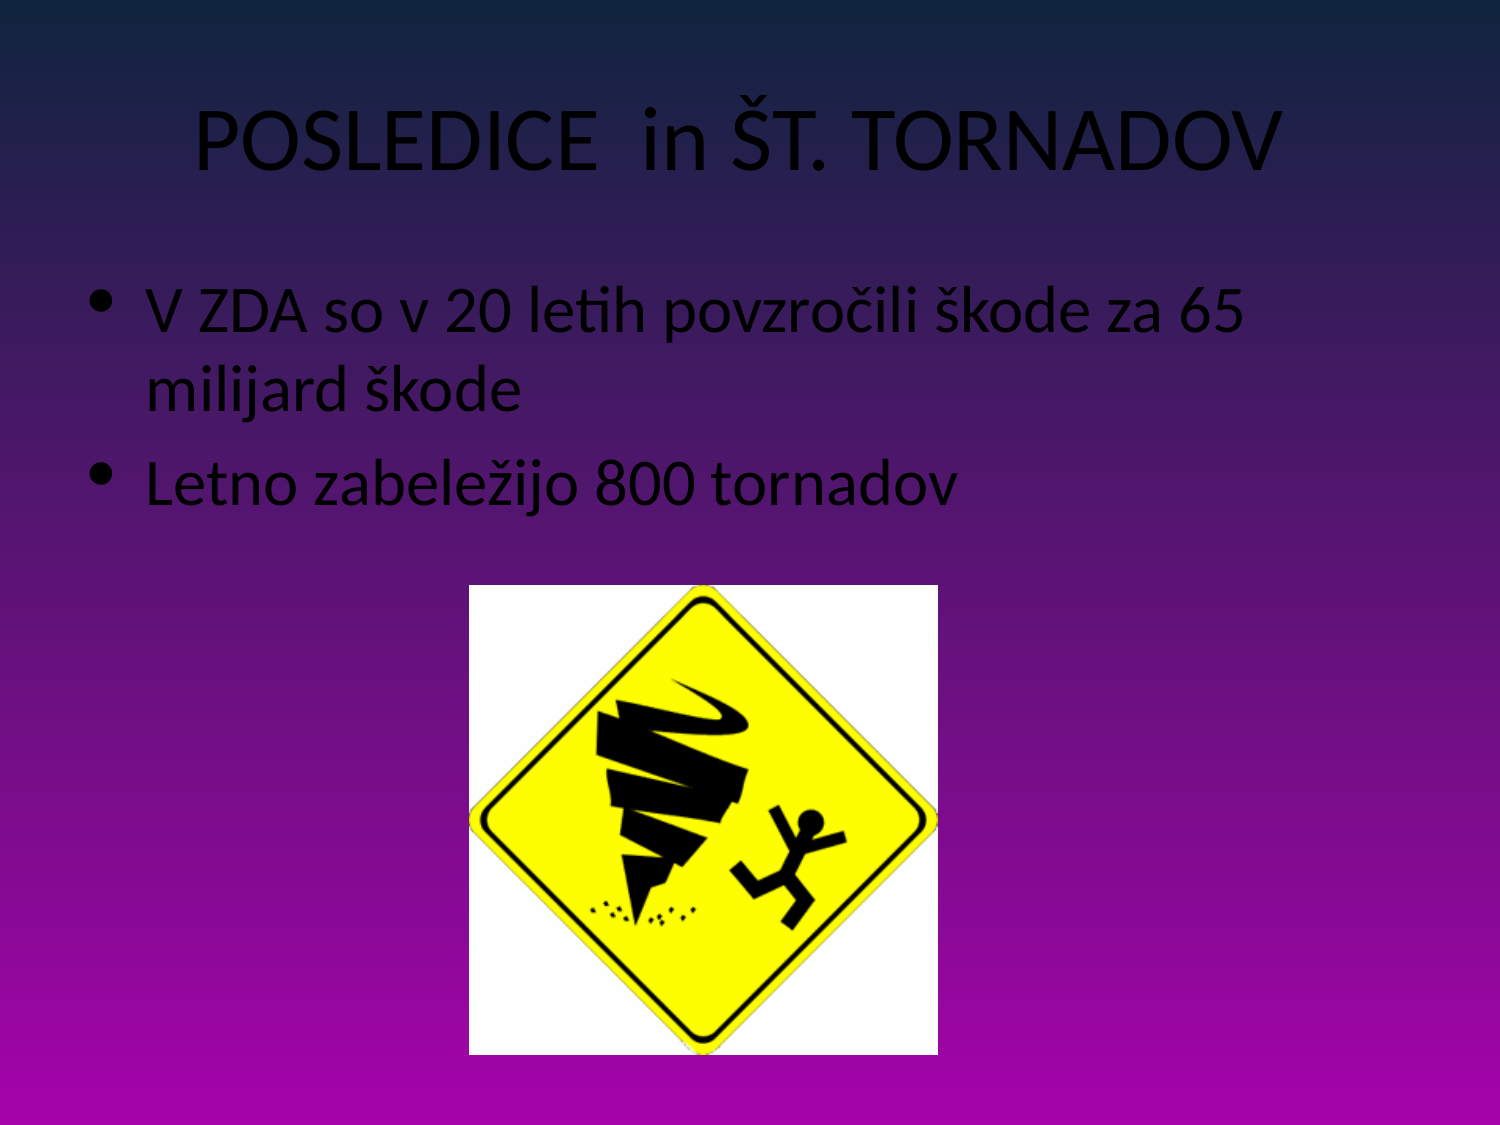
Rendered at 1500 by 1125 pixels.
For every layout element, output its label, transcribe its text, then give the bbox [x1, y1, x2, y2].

picture [469, 585, 938, 1055]
list V ZDA so v 20 letih povzročili škode za 65 milijard škode Letno zabeležijo 800 tornadov [75, 262, 1425, 1006]
title POSLEDICE in ŠT. TORNADOV [75, 44, 1425, 233]
